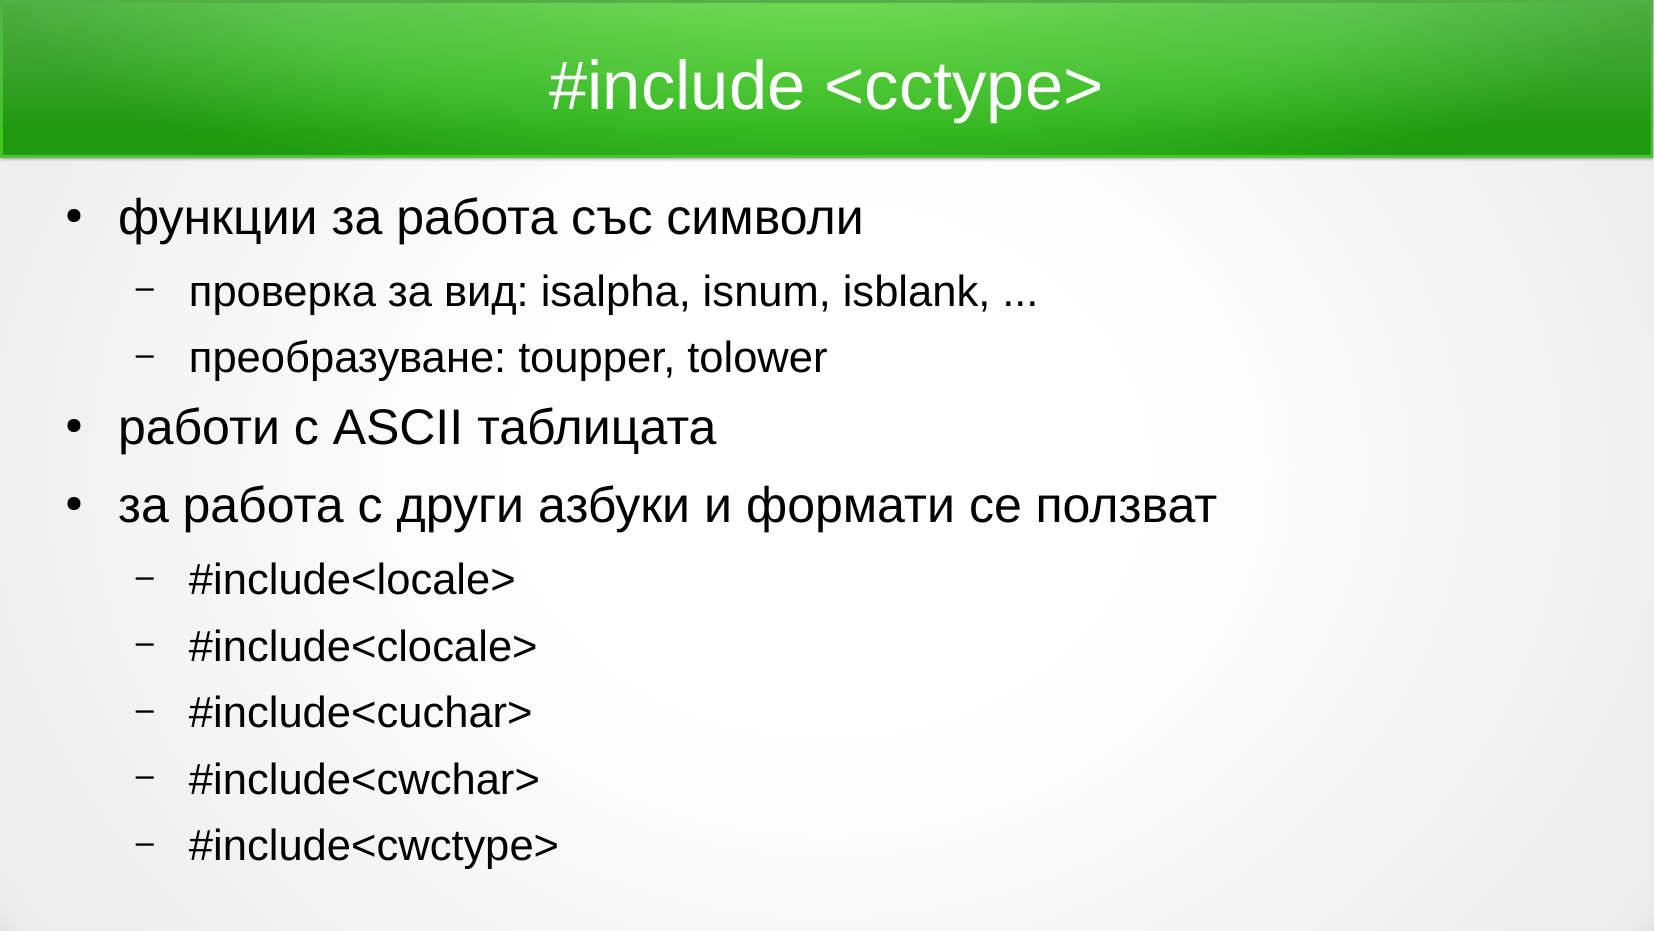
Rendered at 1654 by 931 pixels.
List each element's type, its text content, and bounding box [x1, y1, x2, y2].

title #include <cctype> [82, 37, 1571, 135]
list функции за работа със символи проверка за вид: isalpha, isnum, isblank, ... преобразуване: toupper, tolower работи с ASCII таблицата за работа с други азбуки и формати се ползват #include<locale> #include<clocale> #include<cuchar> #include<cwchar> #include<cwctype> [47, 188, 1595, 886]
